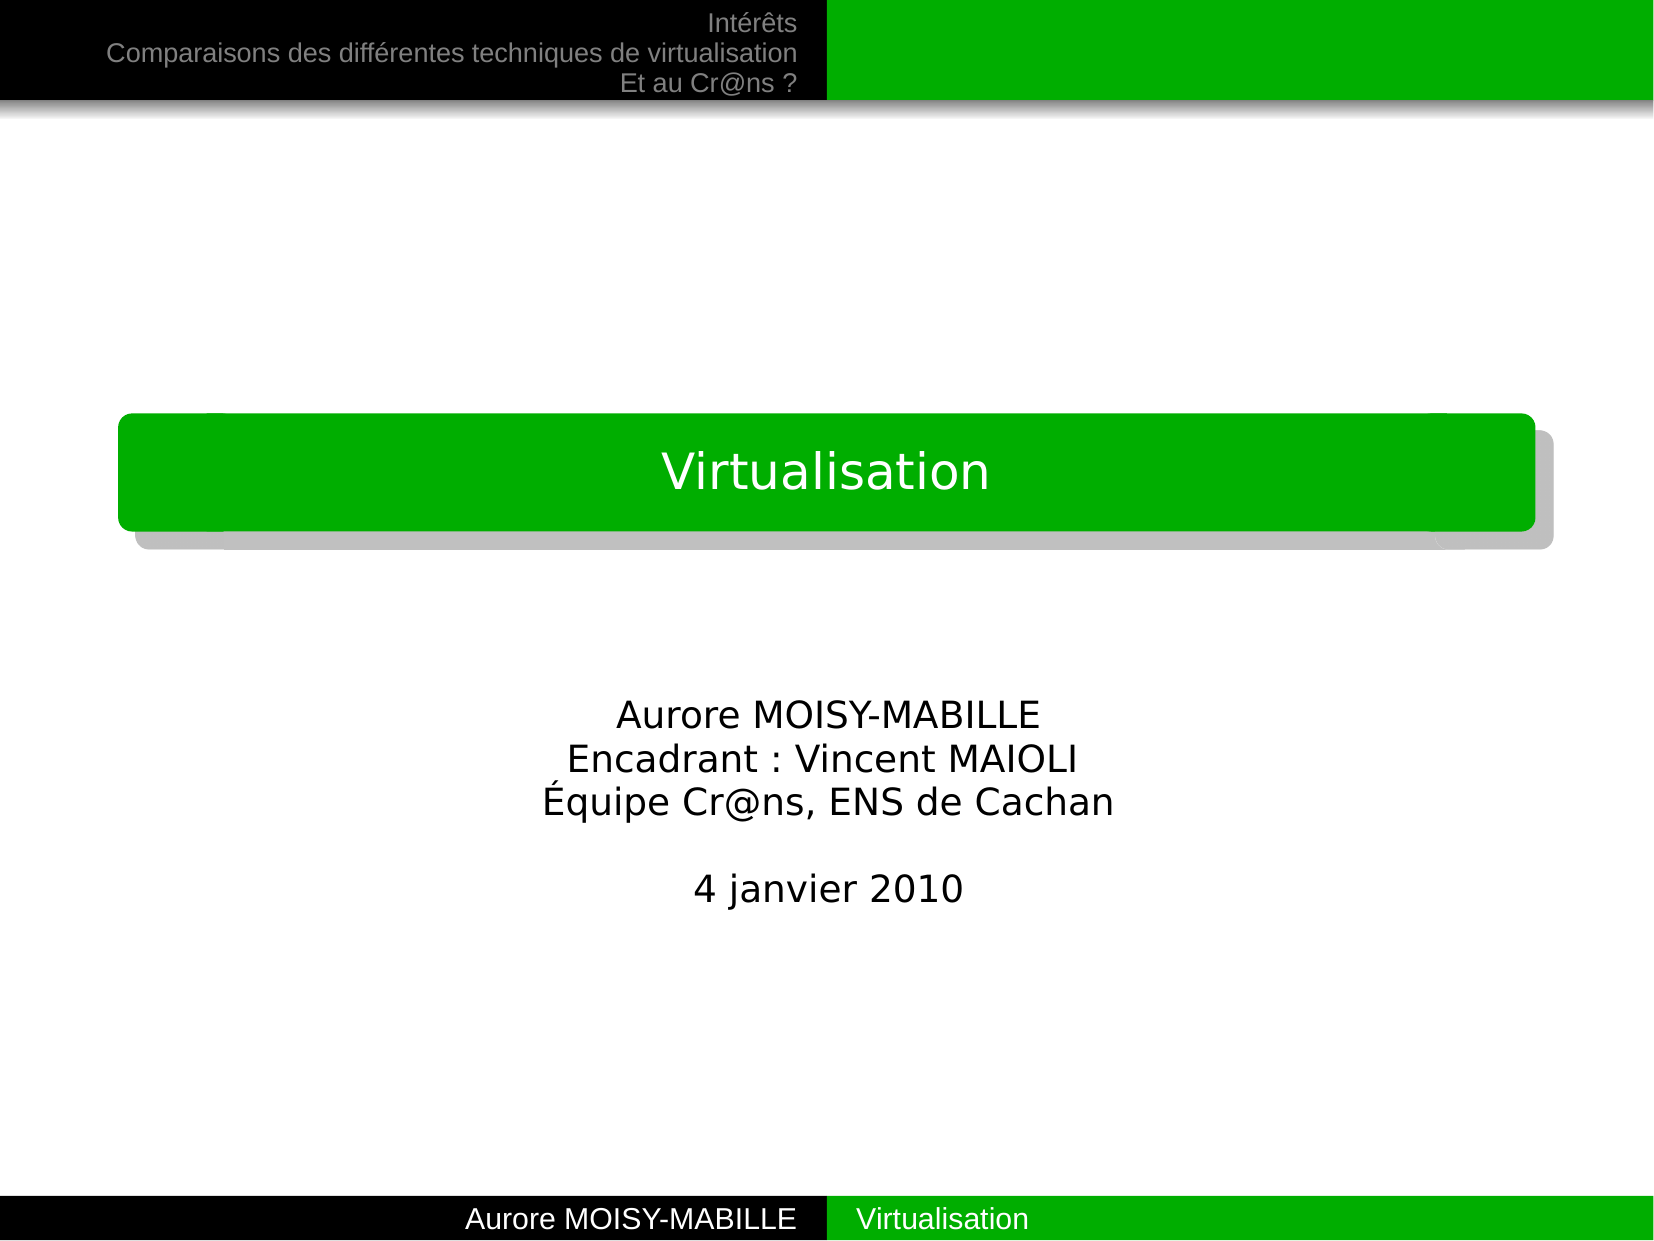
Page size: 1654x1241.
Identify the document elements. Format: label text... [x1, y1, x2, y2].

text_box Aurore MOISY-MABILLE Encadrant : Vincent MAIOLI Équipe Cr@ns, ENS de Cachan 4 janvier 2010 [179, 694, 1479, 912]
text_box [0, 1195, 1654, 1241]
text_box Intérêts Comparaisons des différentes techniques de virtualisation Et au Cr@ns ? [0, 7, 798, 99]
text_box Virtualisation [856, 1201, 1654, 1237]
text_box [118, 413, 1536, 532]
text_box [0, 0, 1654, 119]
text_box Virtualisation [147, 442, 1506, 502]
text_box Aurore MOISY-MABILLE [0, 1201, 798, 1237]
